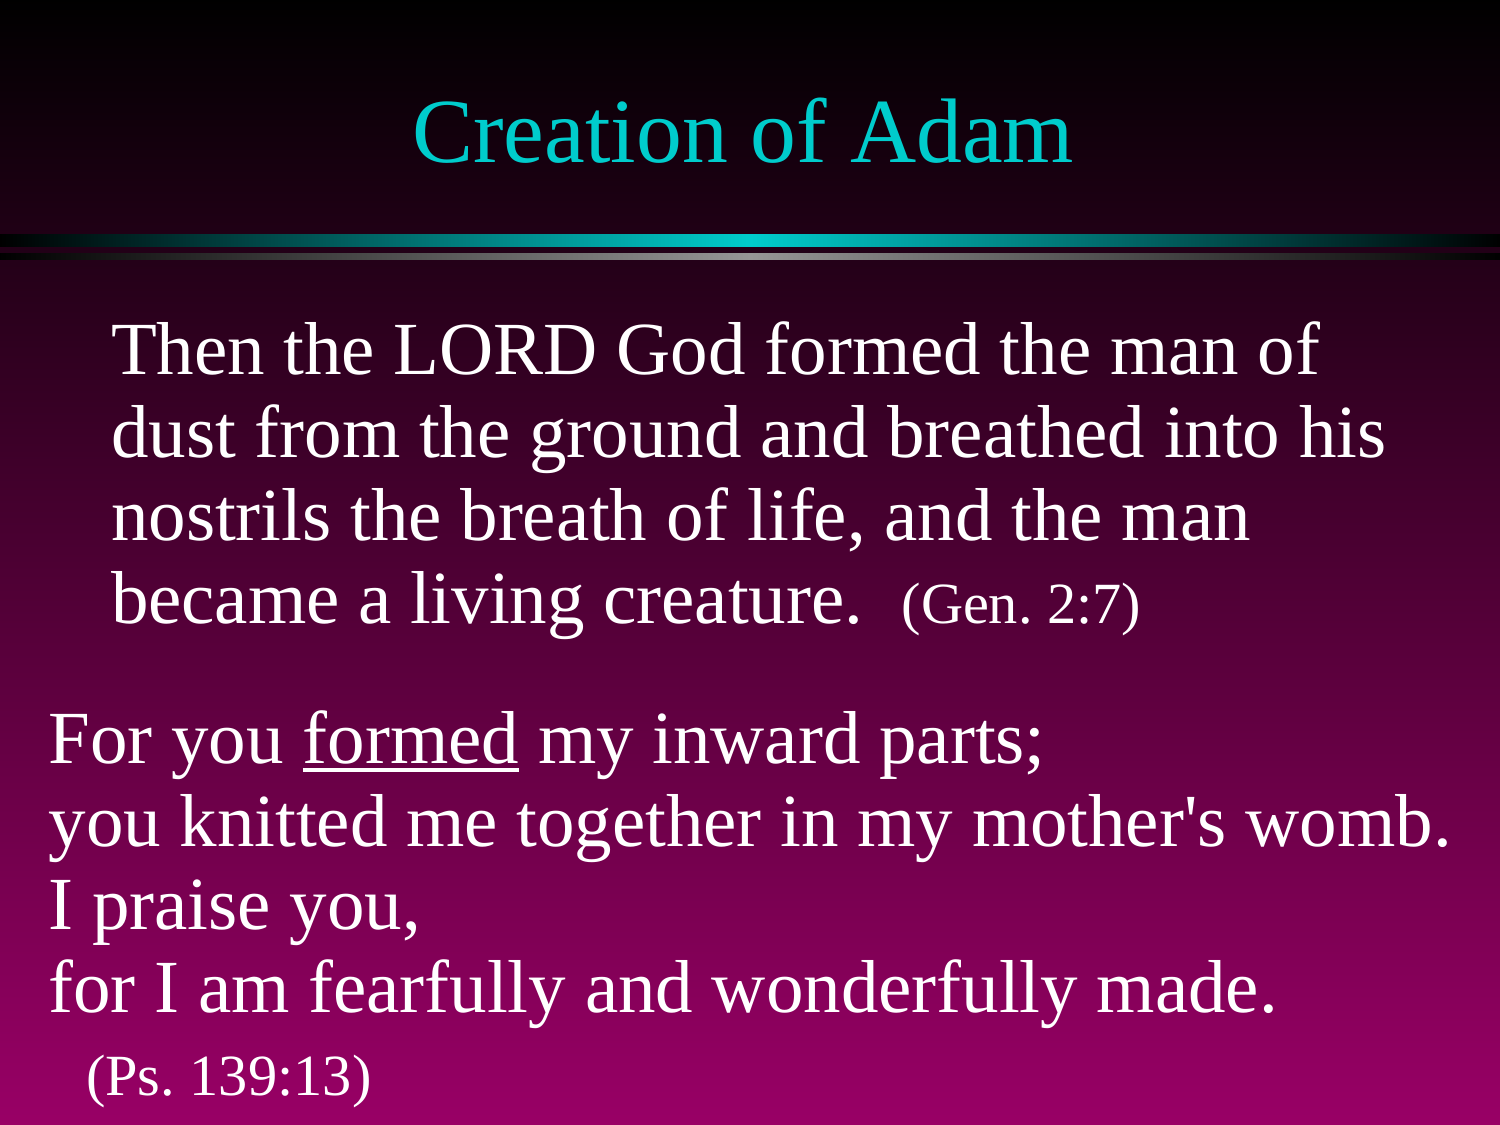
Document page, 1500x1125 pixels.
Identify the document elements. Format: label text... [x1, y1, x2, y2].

text_box For you formed my inward parts; you knitted me together in my mother's womb. I praise you, for I am fearfully and wonderfully made. (Ps. 139:13) [33, 689, 1495, 1120]
title Creation of Adam [99, 37, 1388, 225]
text_box Then the LORD God formed the man of dust from the ground and breathed into his nostrils the breath of life, and the man became a living creature. (Gen. 2:7) [96, 300, 1420, 648]
